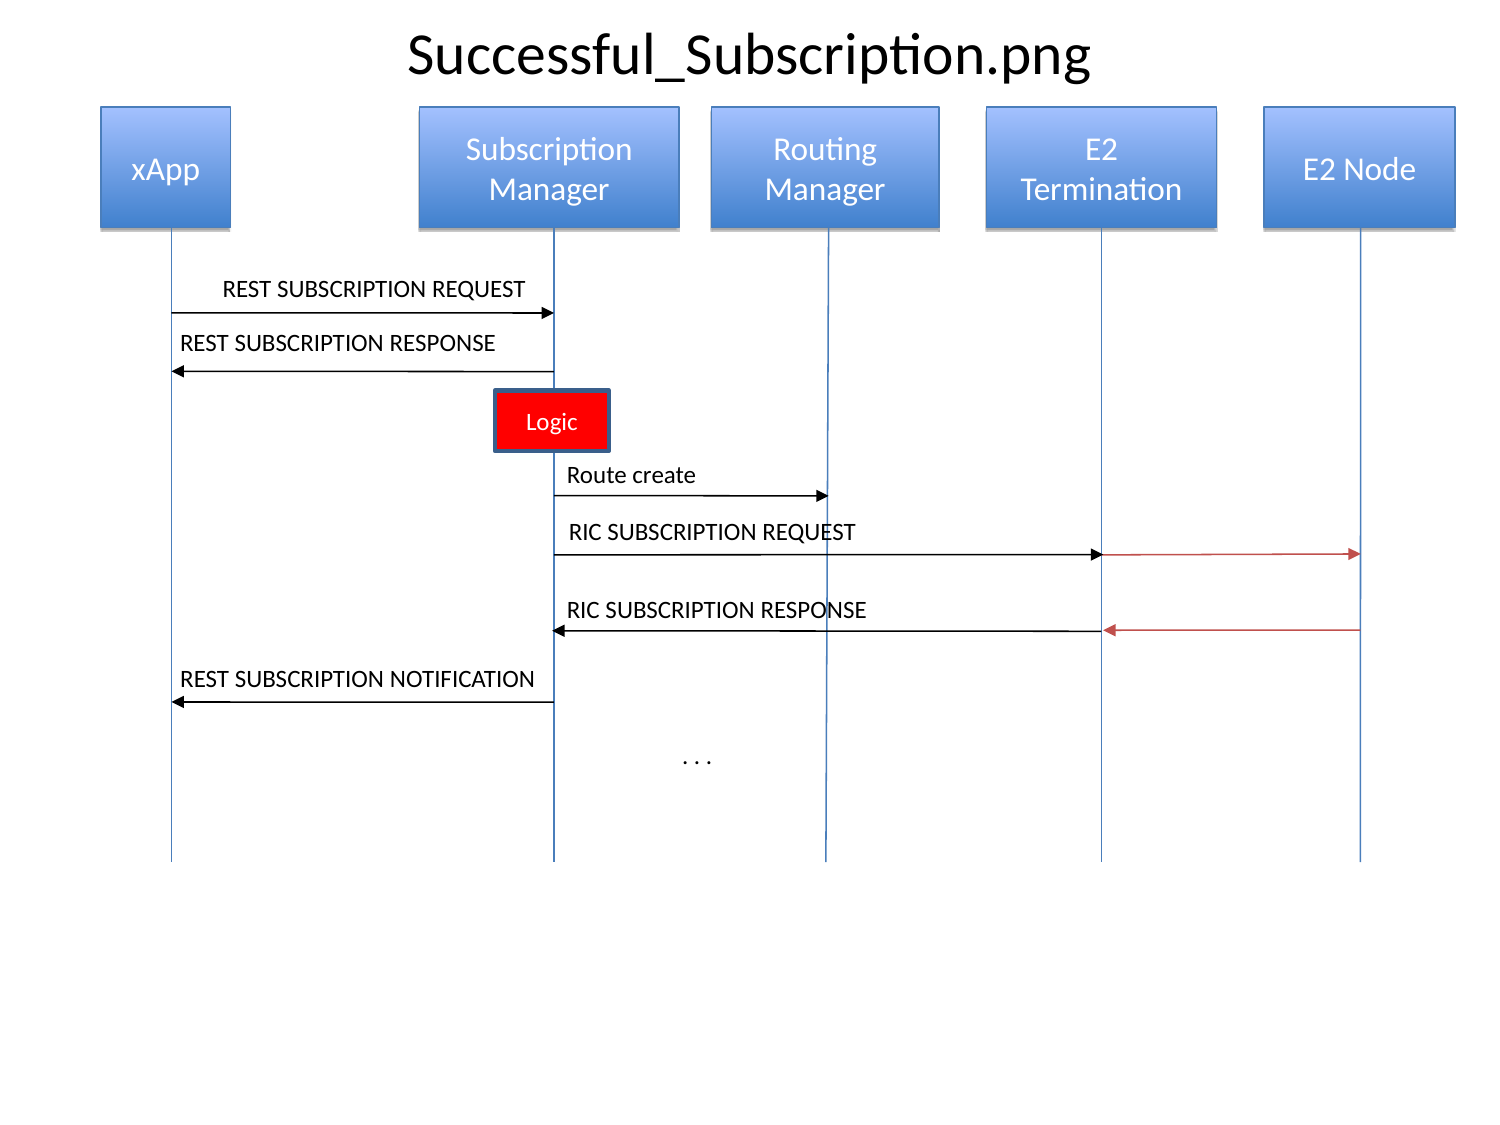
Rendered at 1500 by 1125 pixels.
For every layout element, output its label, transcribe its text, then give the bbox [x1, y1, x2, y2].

text_box RIC SUBSCRIPTION RESPONSE [552, 586, 963, 632]
title Successful_Subscription.png [75, 7, 1425, 95]
text_box REST SUBSCRIPTION NOTIFICATION [165, 655, 638, 701]
text_box Route create [552, 451, 774, 496]
text_box Logic [494, 390, 609, 452]
text_box E2 Termination [986, 107, 1217, 228]
text_box xApp [101, 107, 231, 228]
text_box Routing Manager [711, 107, 939, 228]
text_box Subscription Manager [419, 107, 680, 228]
text_box . . . [667, 732, 751, 778]
text_box REST SUBSCRIPTION RESPONSE [165, 318, 603, 364]
text_box E2 Node [1264, 107, 1455, 228]
text_box RIC SUBSCRIPTION REQUEST [553, 507, 948, 553]
text_box REST SUBSCRIPTION REQUEST [207, 265, 541, 310]
